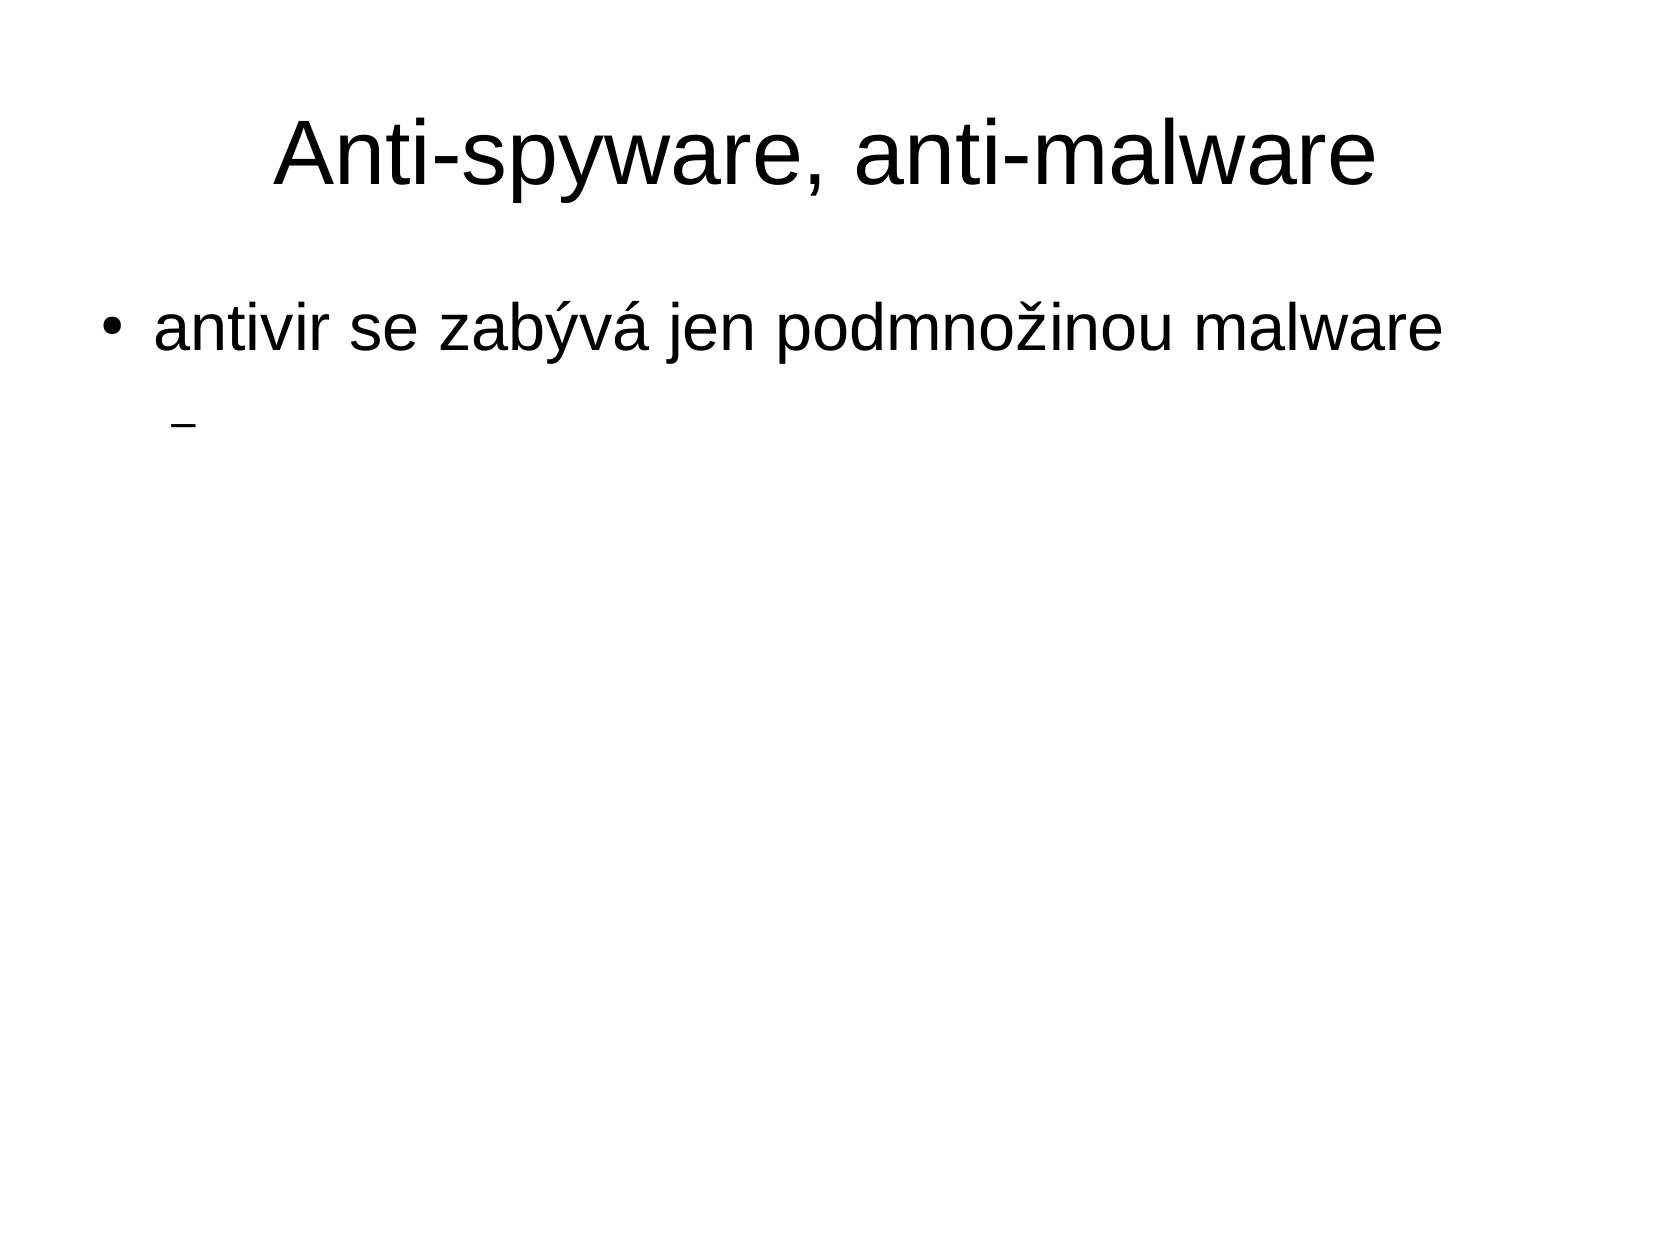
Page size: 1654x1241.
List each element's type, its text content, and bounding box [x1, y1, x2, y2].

title Anti-spyware, anti-malware [82, 49, 1571, 257]
list antivir se zabývá jen podmnožinou malware [82, 290, 1538, 1010]
